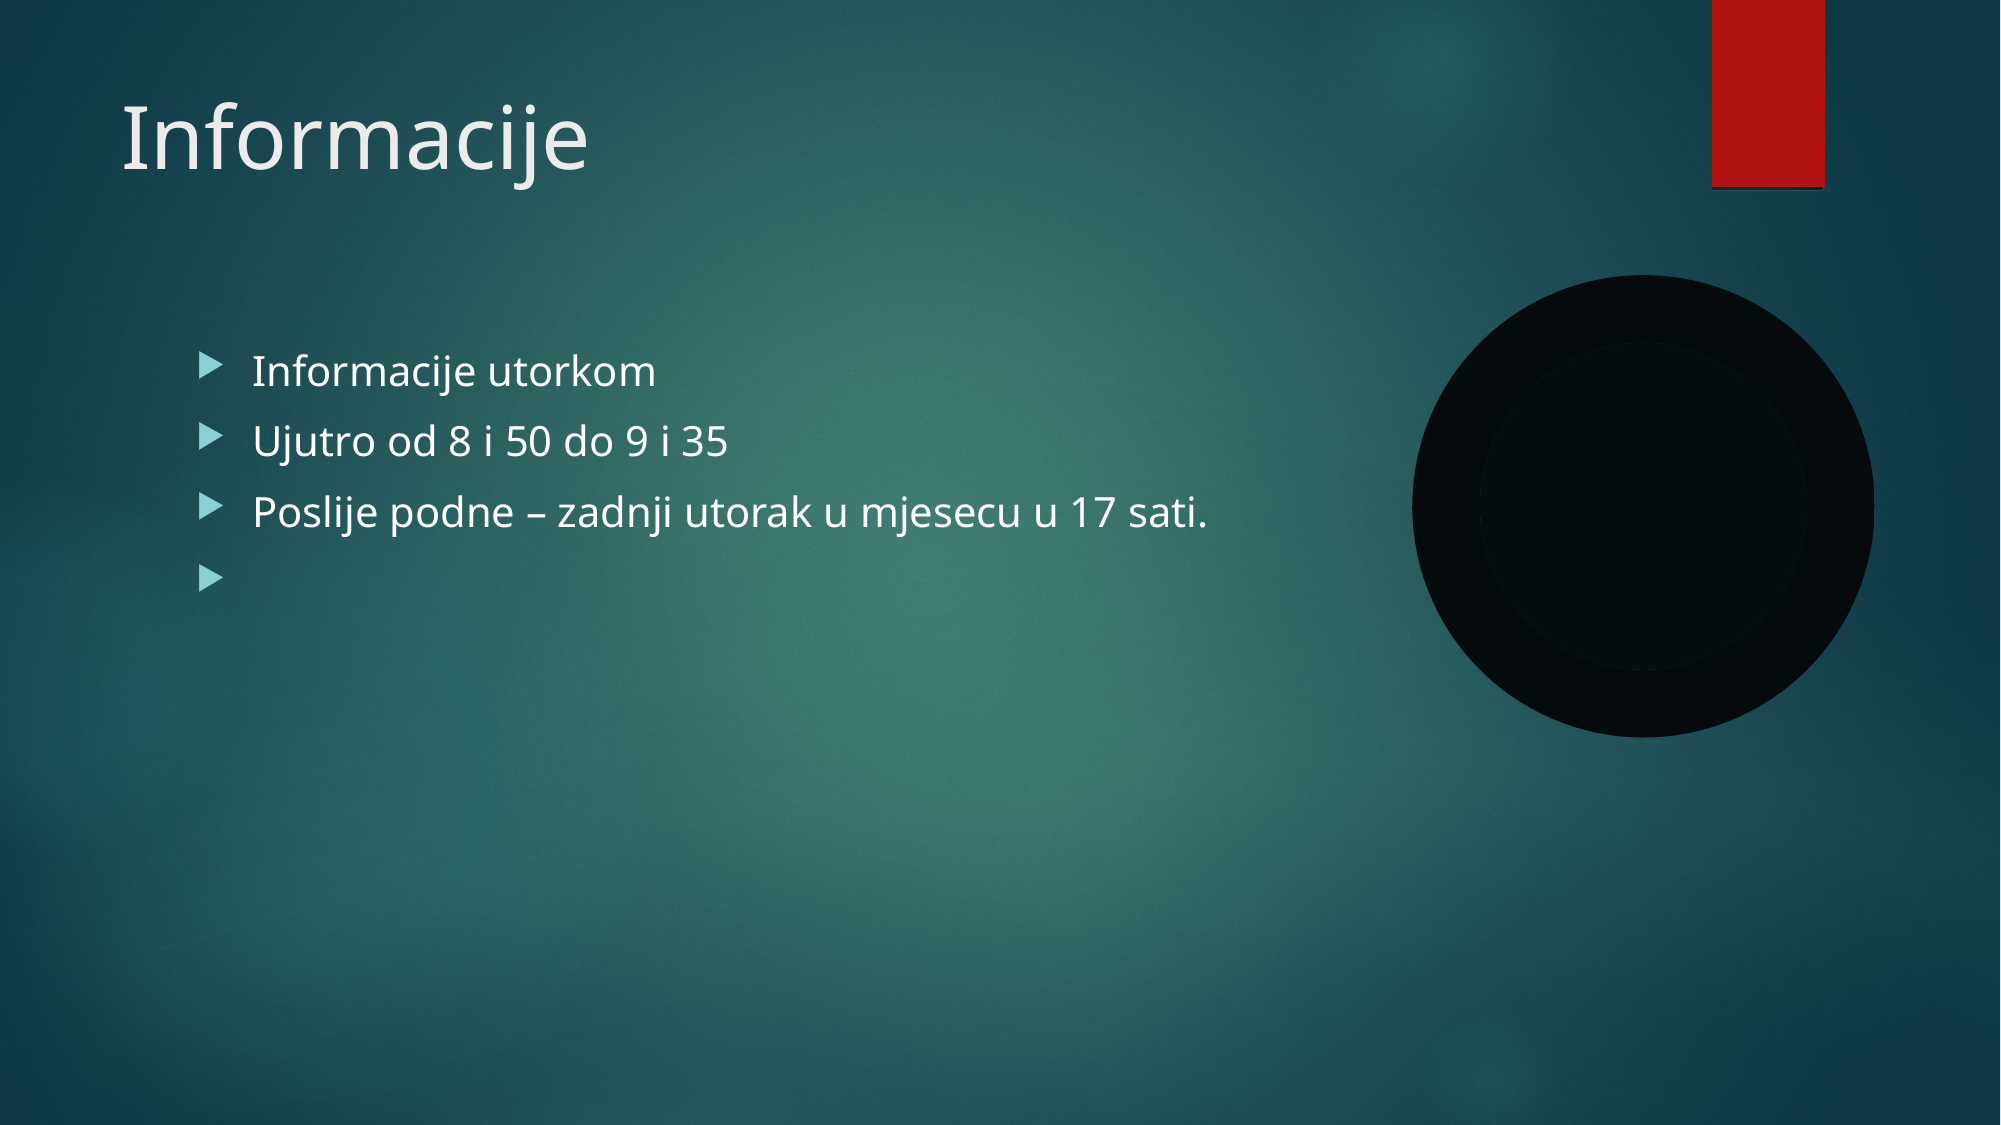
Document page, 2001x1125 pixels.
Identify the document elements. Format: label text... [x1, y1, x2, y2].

title Informacije [106, 74, 1649, 305]
list Informacije utorkom Ujutro od 8 i 50 do 9 i 35 Poslije podne – zadnji utorak u mjesecu u 17 sati. [181, 336, 1649, 1026]
